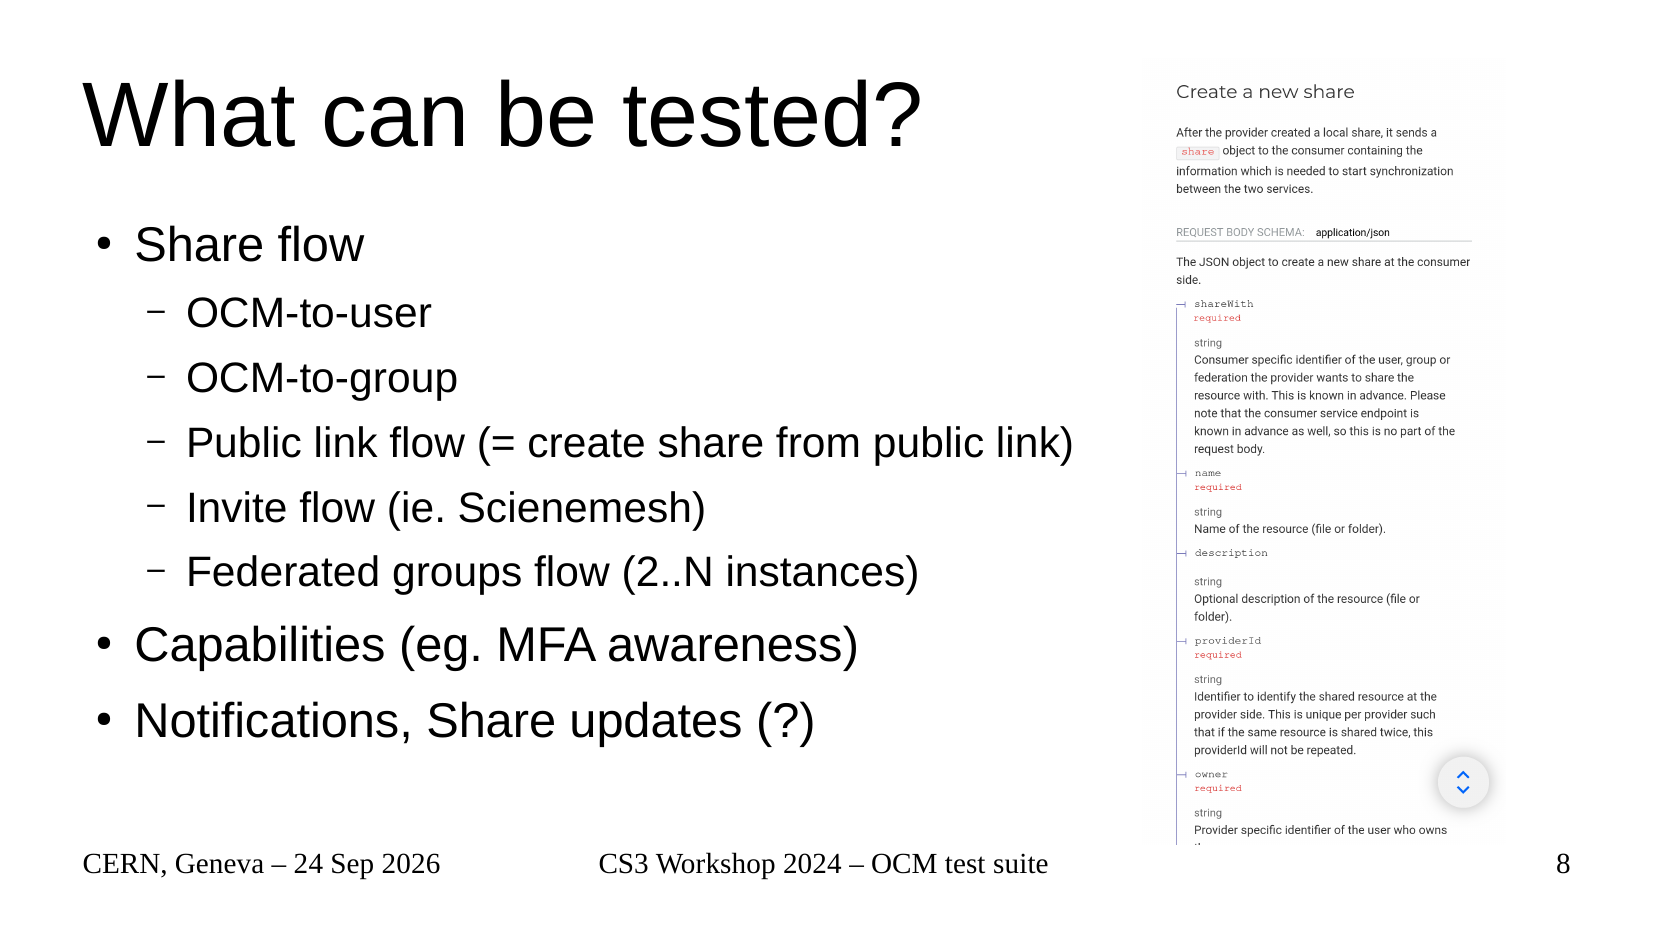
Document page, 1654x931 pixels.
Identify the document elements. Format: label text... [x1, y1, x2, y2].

list Share flow OCM-to-user OCM-to-group Public link flow (= create share from public link) Invite flow (ie. Scienemesh) Federated groups flow (2..N instances) Capabilities (eg. MFA awareness) Notifications, Share updates (?) [82, 217, 1093, 758]
title What can be tested? [82, 37, 1571, 193]
picture [1142, 58, 1506, 845]
